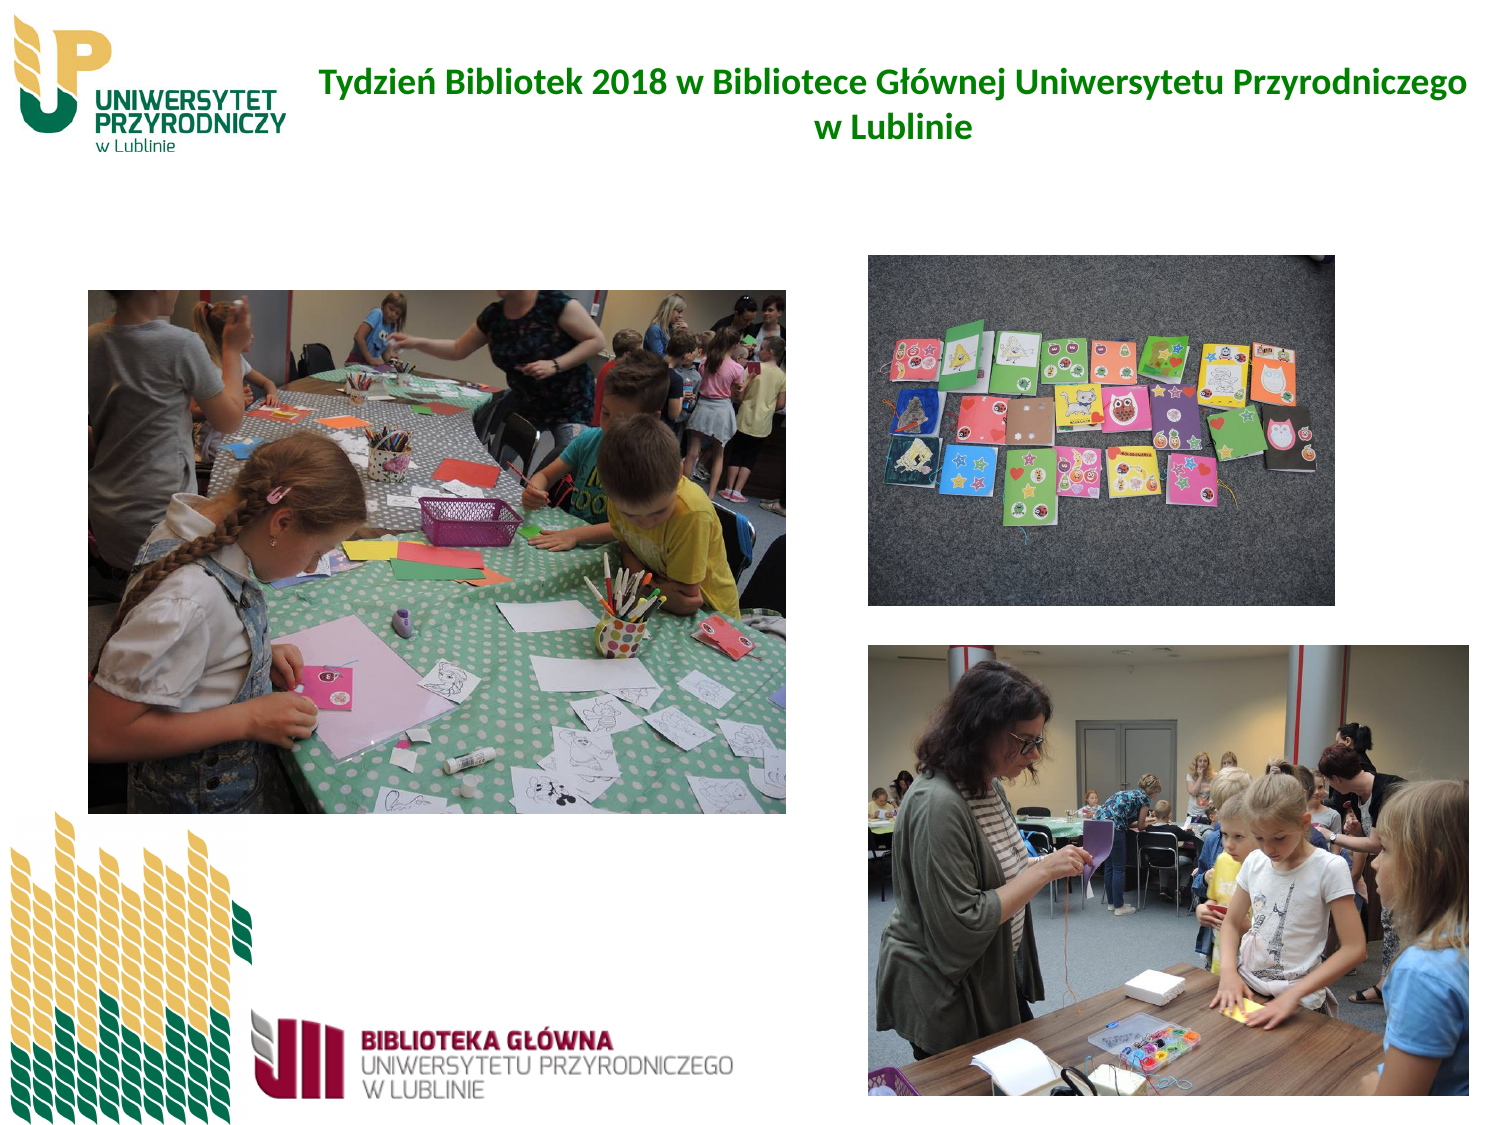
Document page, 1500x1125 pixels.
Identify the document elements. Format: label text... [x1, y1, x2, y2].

text_box Tydzień Bibliotek 2018 w Bibliotece Głównej Uniwersytetu Przyrodniczego w Lublinie [294, 49, 1494, 155]
picture [868, 255, 1335, 606]
picture [9, 290, 786, 1125]
picture [868, 645, 1469, 1096]
picture [14, 0, 1043, 152]
